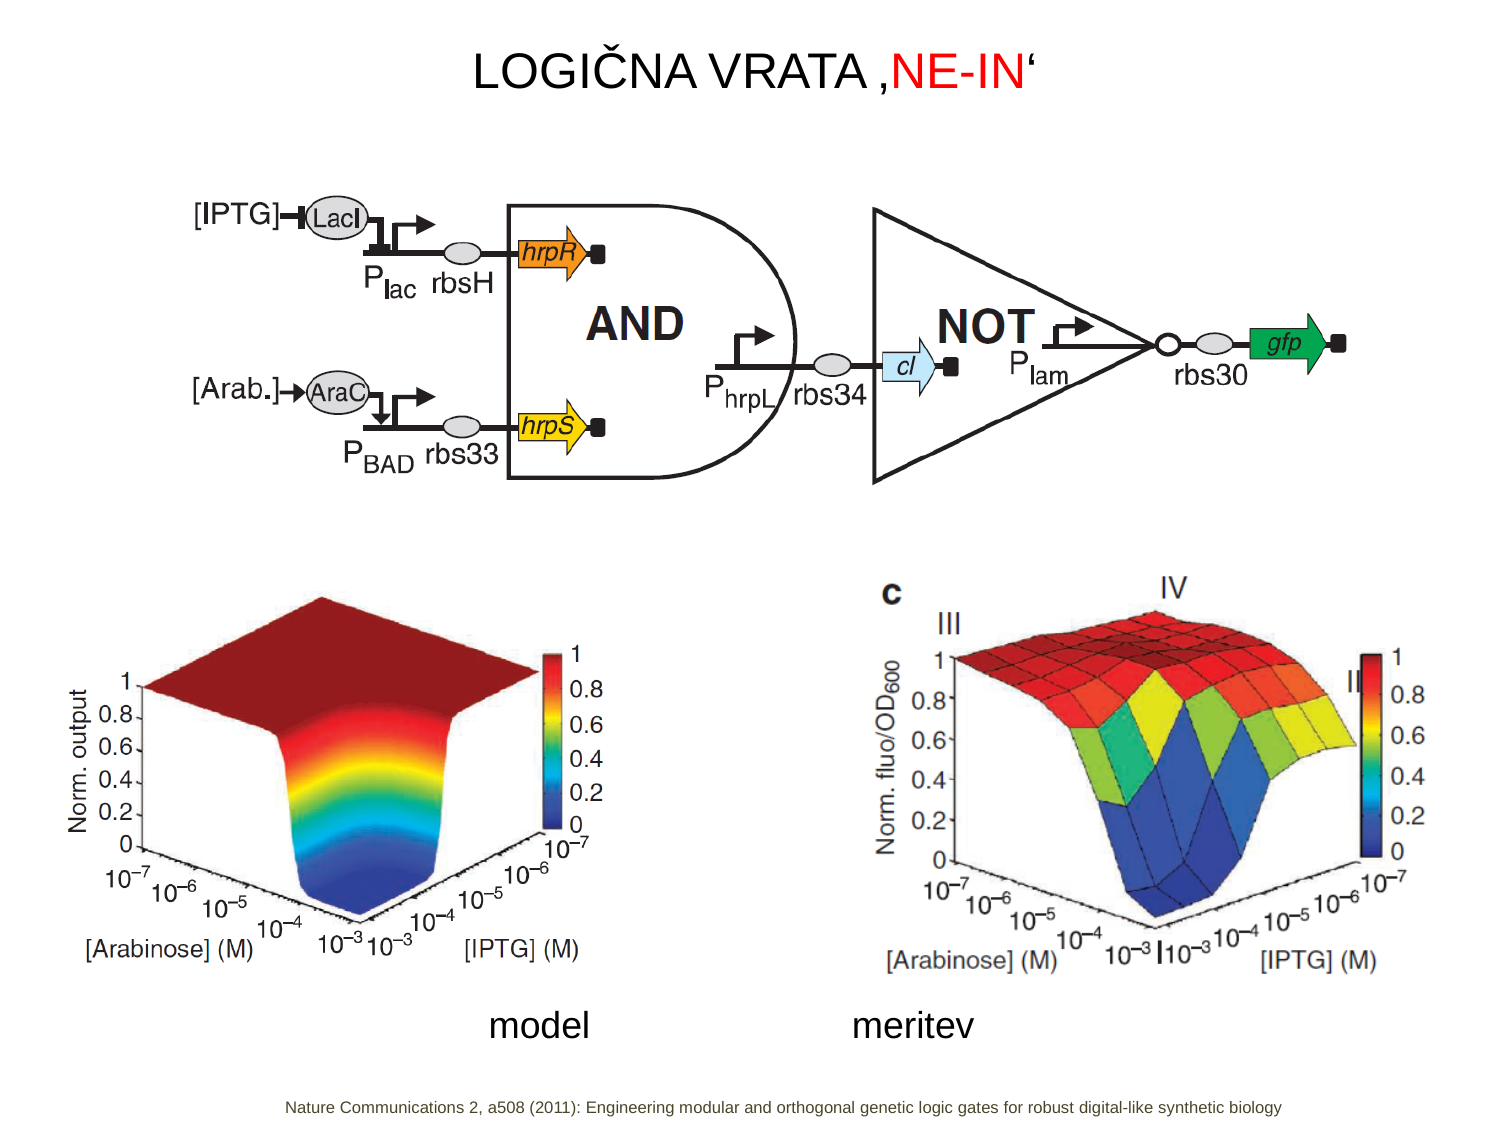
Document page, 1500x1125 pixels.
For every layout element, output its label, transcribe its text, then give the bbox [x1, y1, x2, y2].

text_box LOGIČNA VRATA ‚NE-IN‘ [457, 30, 1053, 106]
picture [183, 172, 1373, 525]
text_box model meritev [473, 993, 991, 1054]
picture [856, 569, 1448, 1000]
text_box Nature Communications 2, a508 (2011): Engineering modular and orthogonal genetic logic gates for robust digital-like synthetic biology [265, 1089, 1341, 1125]
picture [53, 588, 609, 981]
